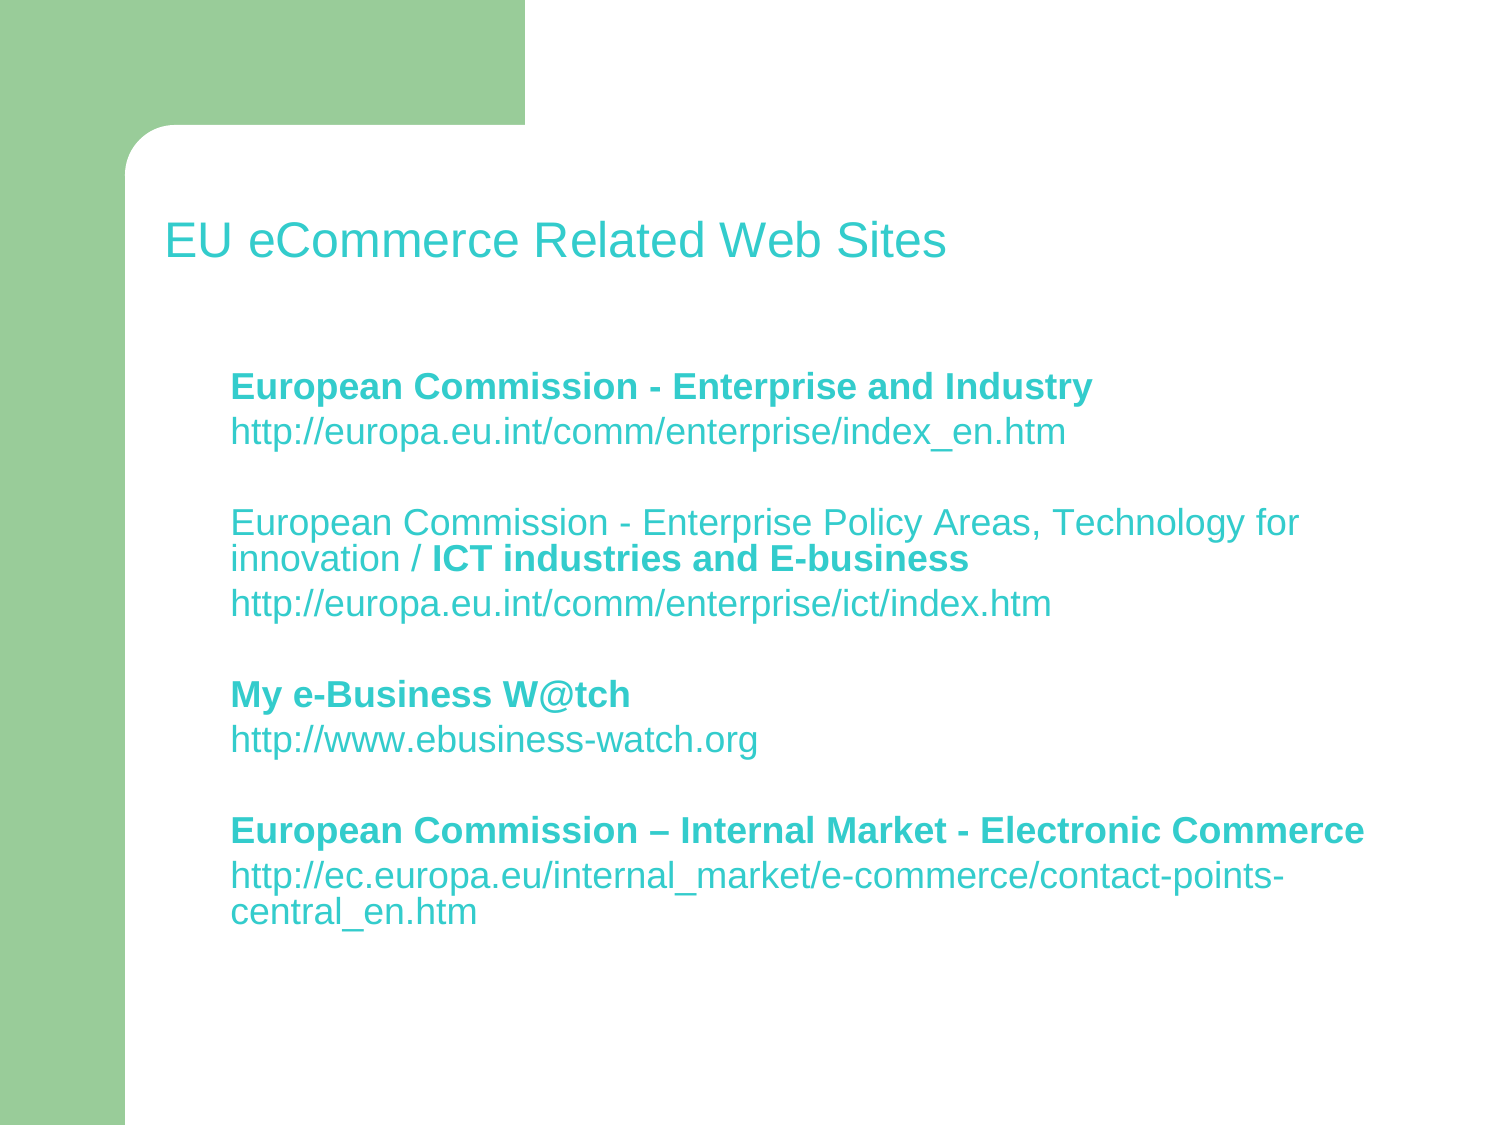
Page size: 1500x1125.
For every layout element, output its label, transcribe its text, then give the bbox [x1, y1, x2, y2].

title EU eCommerce Related Web Sites [149, 134, 1463, 277]
list European Commission - Enterprise and Industry http://europa.eu.int/comm/enterprise/index_en.htm European Commission - Enterprise Policy Areas, Technology for innovation / ICT industries and E-business http://europa.eu.int/comm/enterprise/ict/index.htm My e-Business W@tch http://www.ebusiness-watch.org European Commission – Internal Market - Electronic Commerce http://ec.europa.eu/internal_market/e-commerce/contact-points-central_en.htm [159, 220, 1447, 1071]
